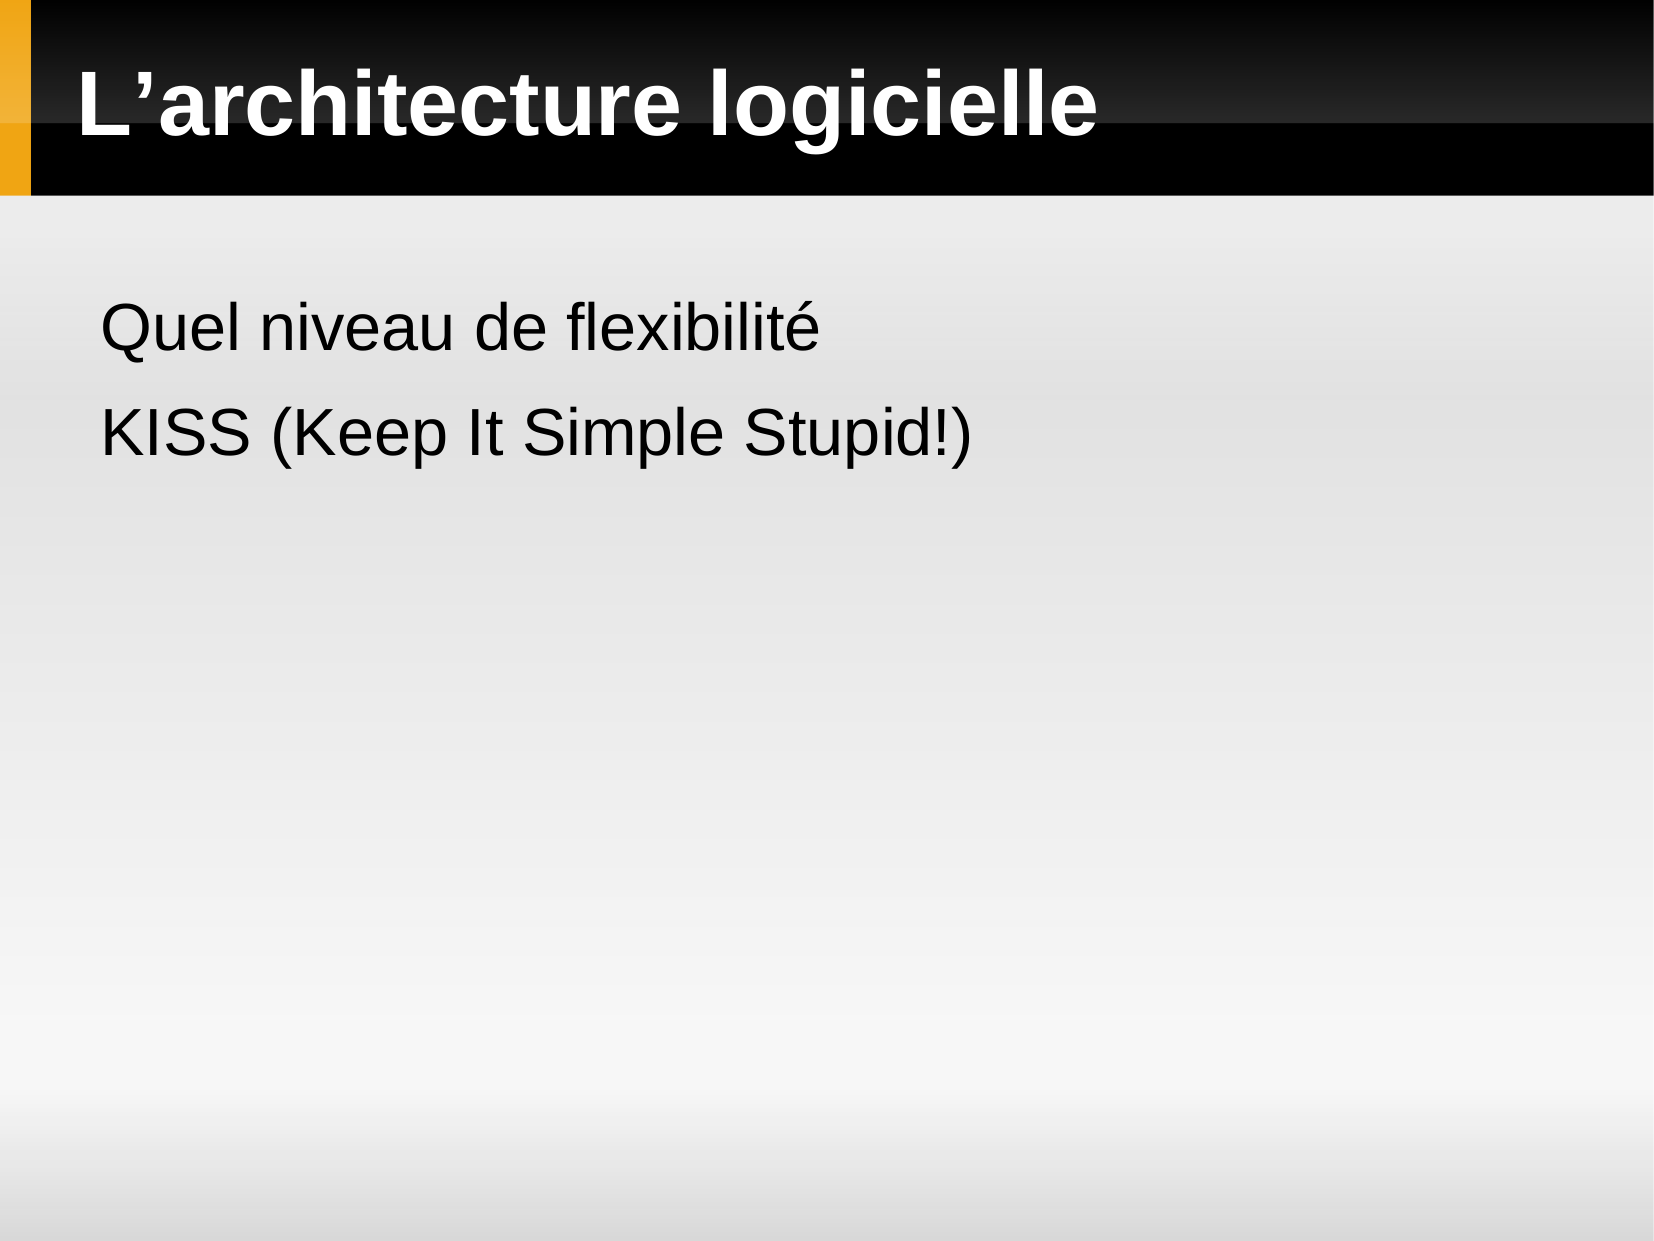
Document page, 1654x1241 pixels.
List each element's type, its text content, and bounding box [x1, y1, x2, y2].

picture [0, 0, 1654, 1241]
title L’architecture logicielle [76, 7, 1565, 200]
list Quel niveau de flexibilité KISS (Keep It Simple Stupid!) [82, 290, 1571, 1094]
